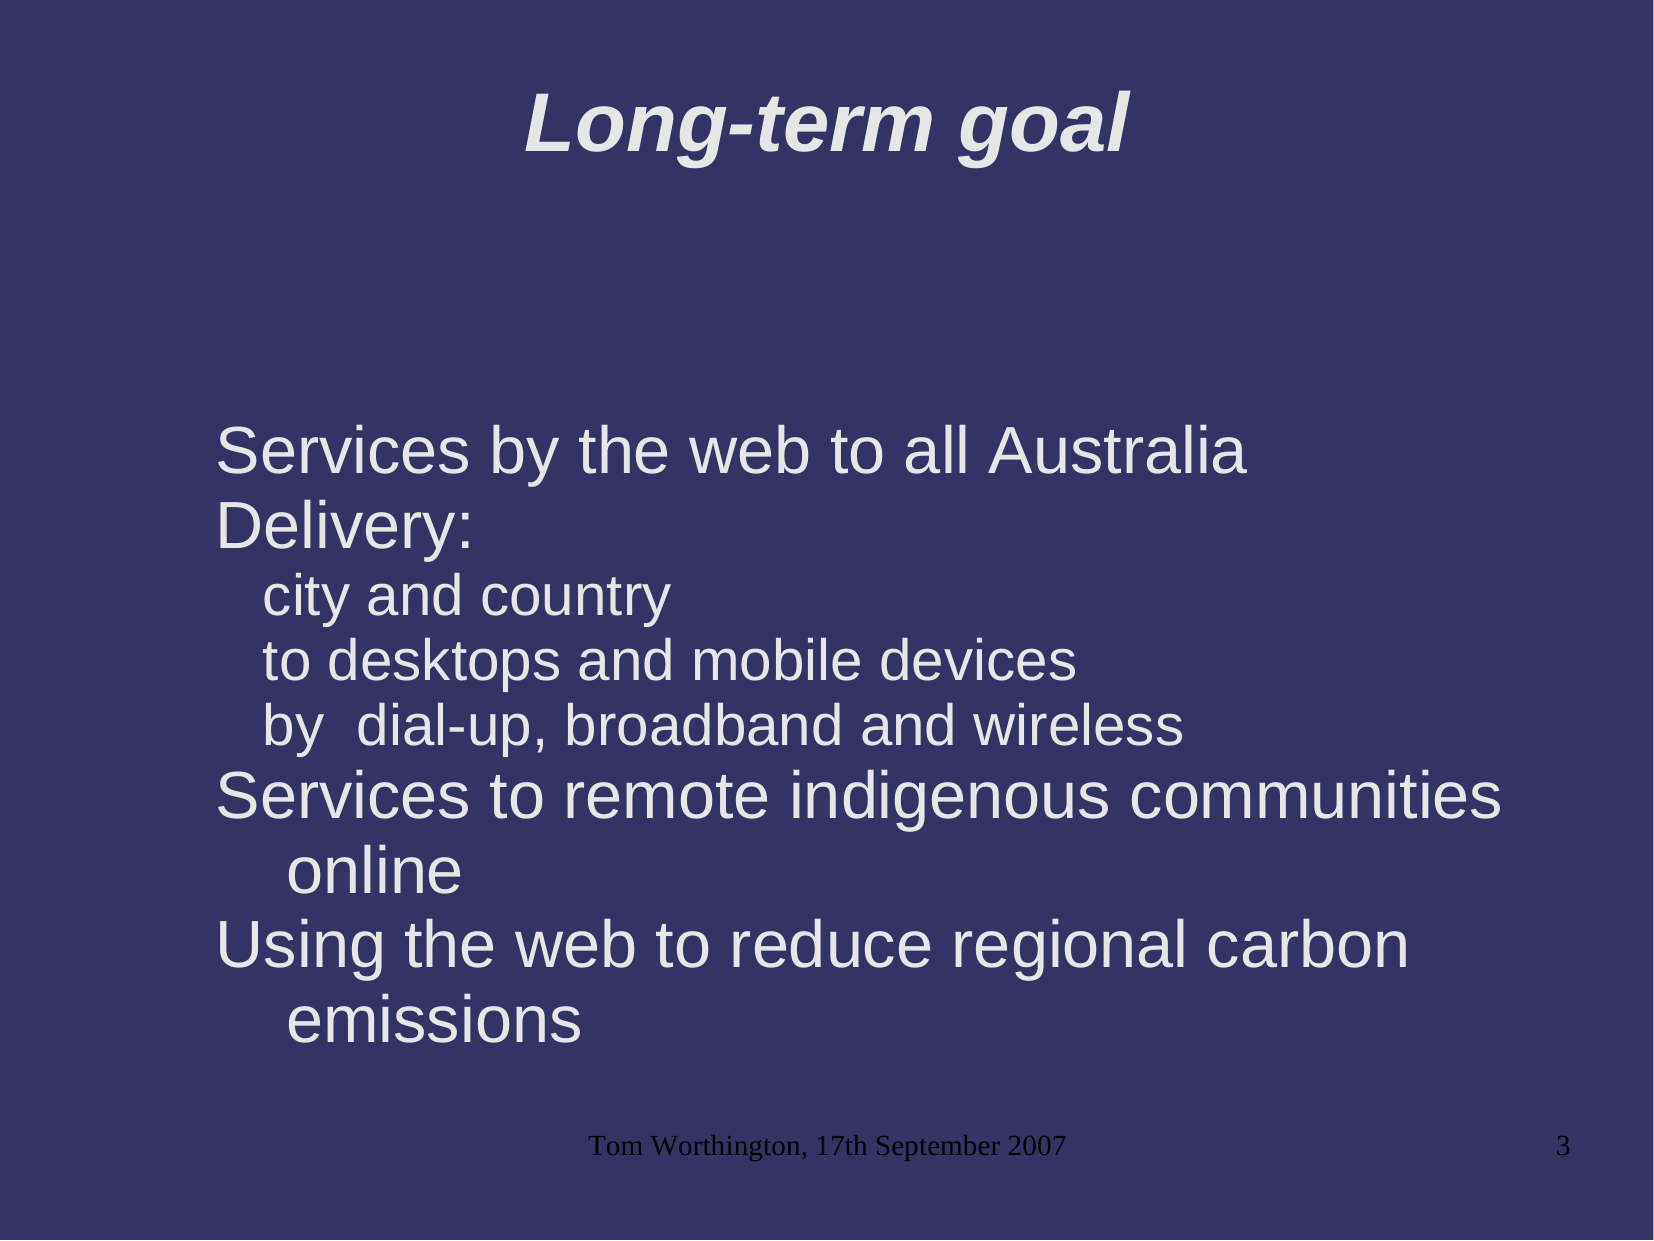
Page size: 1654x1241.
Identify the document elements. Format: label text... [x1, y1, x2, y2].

title Long-term goal [121, 19, 1534, 227]
list Services by the web to all Australia Delivery: city and country to desktops and mobile devices by dial-up, broadband and wireless Services to remote indigenous communities online Using the web to reduce regional carbon emissions [203, 413, 1595, 1195]
